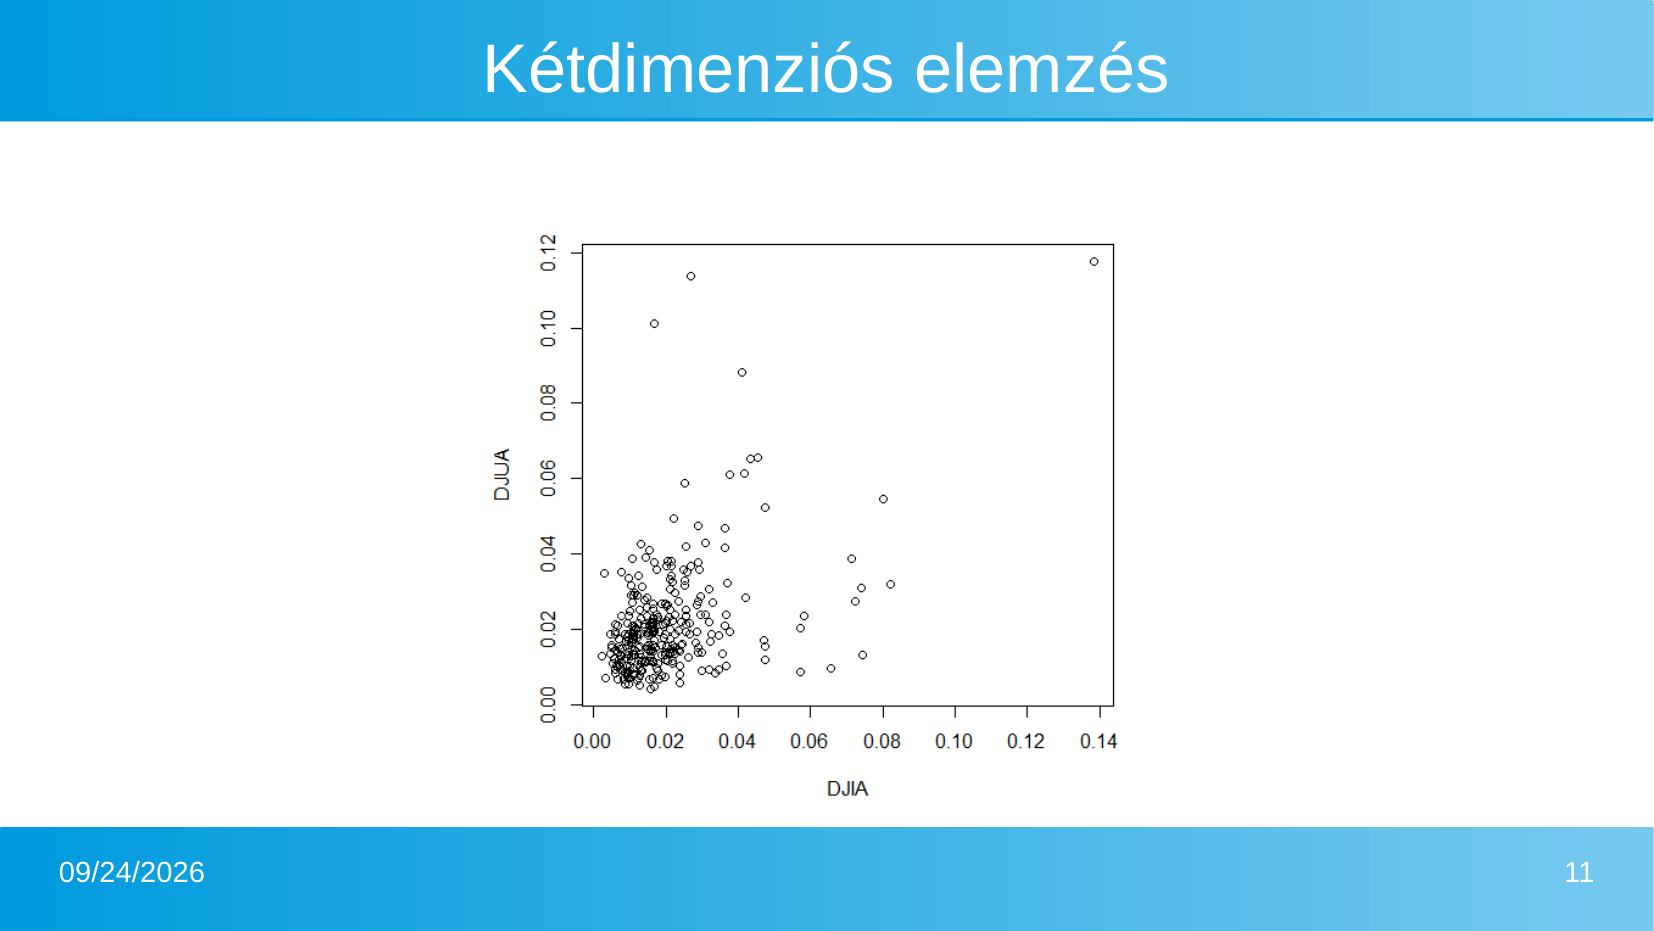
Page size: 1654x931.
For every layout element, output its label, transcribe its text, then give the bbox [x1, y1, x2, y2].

picture [487, 149, 1163, 826]
title Kétdimenziós elemzés [59, 29, 1595, 108]
